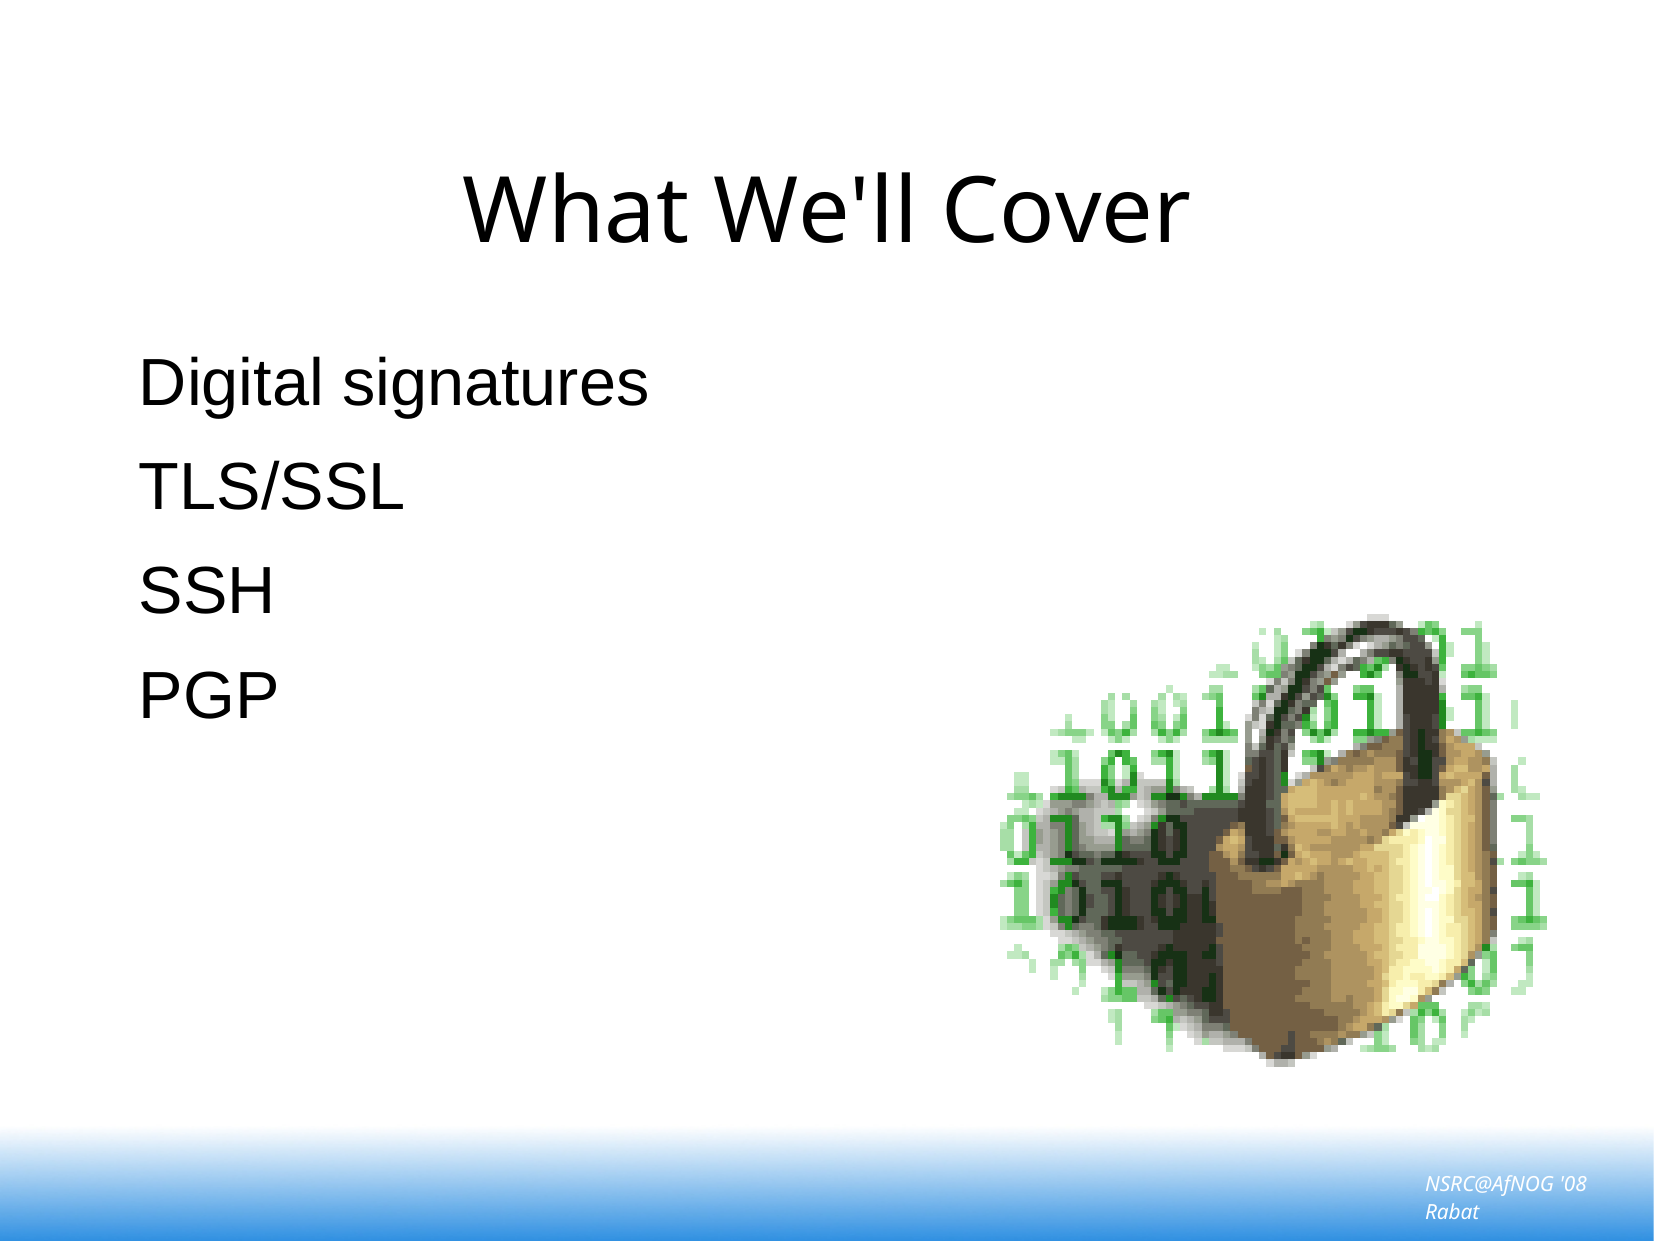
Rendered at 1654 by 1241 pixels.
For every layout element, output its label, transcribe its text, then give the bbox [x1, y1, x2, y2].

title What We'll Cover [121, 102, 1534, 311]
picture [986, 614, 1562, 1067]
picture [0, 1124, 1654, 1241]
list Digital signatures TLS/SSL SSH PGP [121, 344, 1534, 1213]
